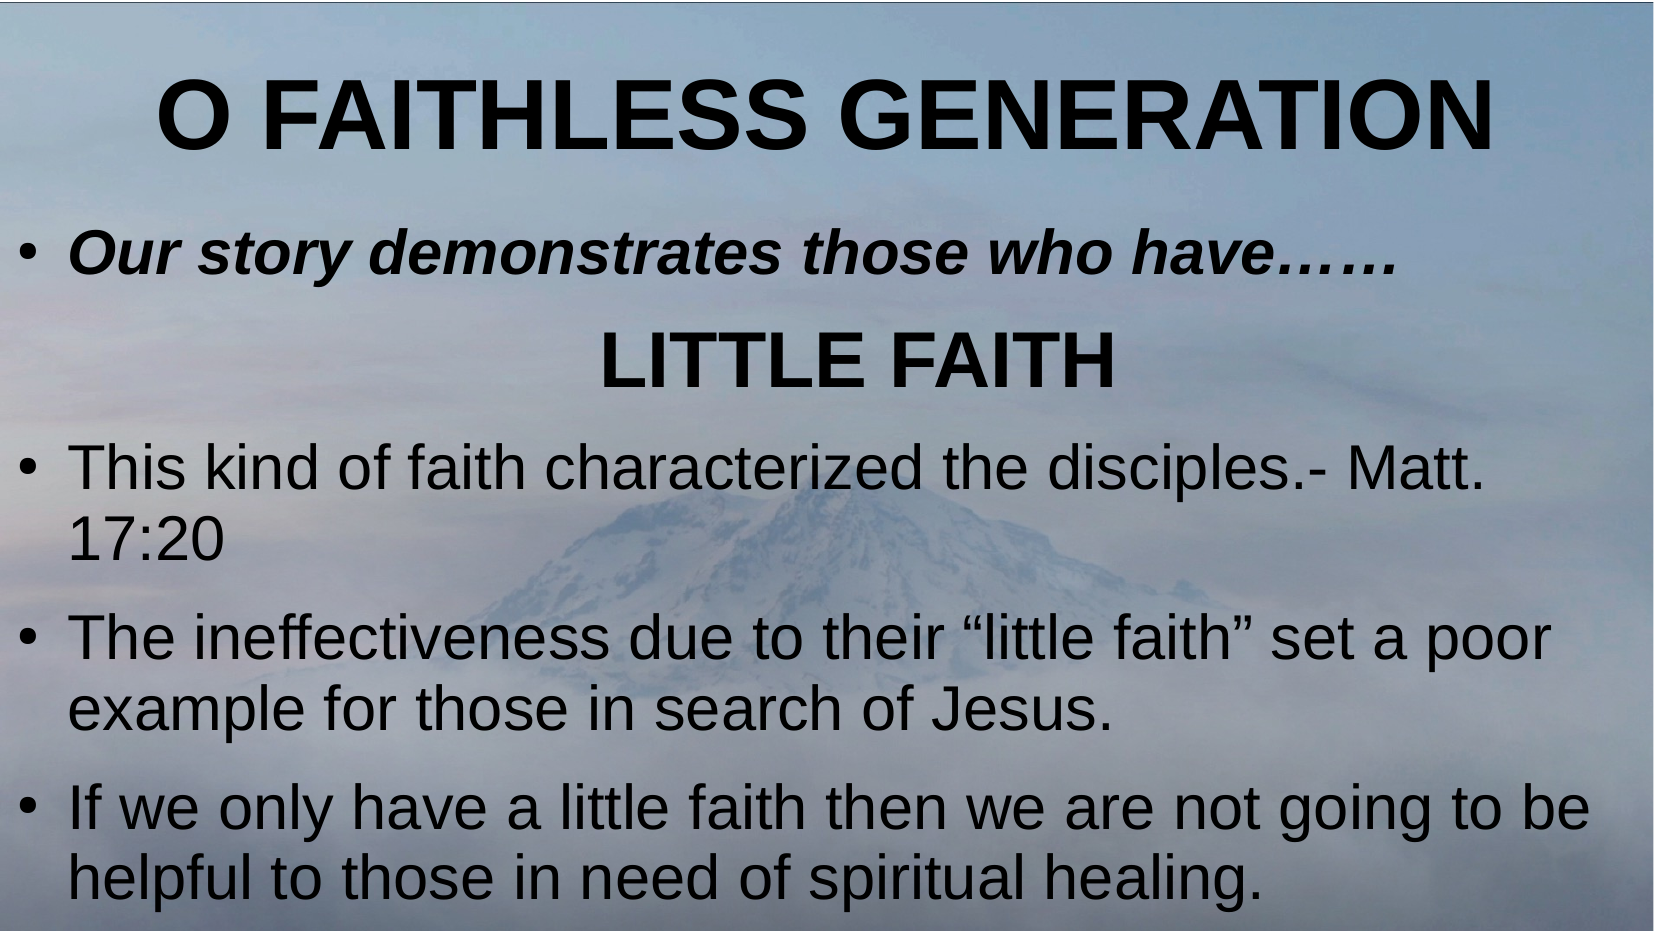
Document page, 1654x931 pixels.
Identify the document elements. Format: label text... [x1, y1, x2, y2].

picture [0, 2, 1654, 931]
list Our story demonstrates those who have…… LITTLE FAITH This kind of faith characterized the disciples.- Matt. 17:20 The ineffectiveness due to their “little faith” set a poor example for those in search of Jesus. If we only have a little faith then we are not going to be helpful to those in need of spiritual healing. [0, 217, 1651, 916]
title O FAITHLESS GENERATION [82, 37, 1571, 193]
